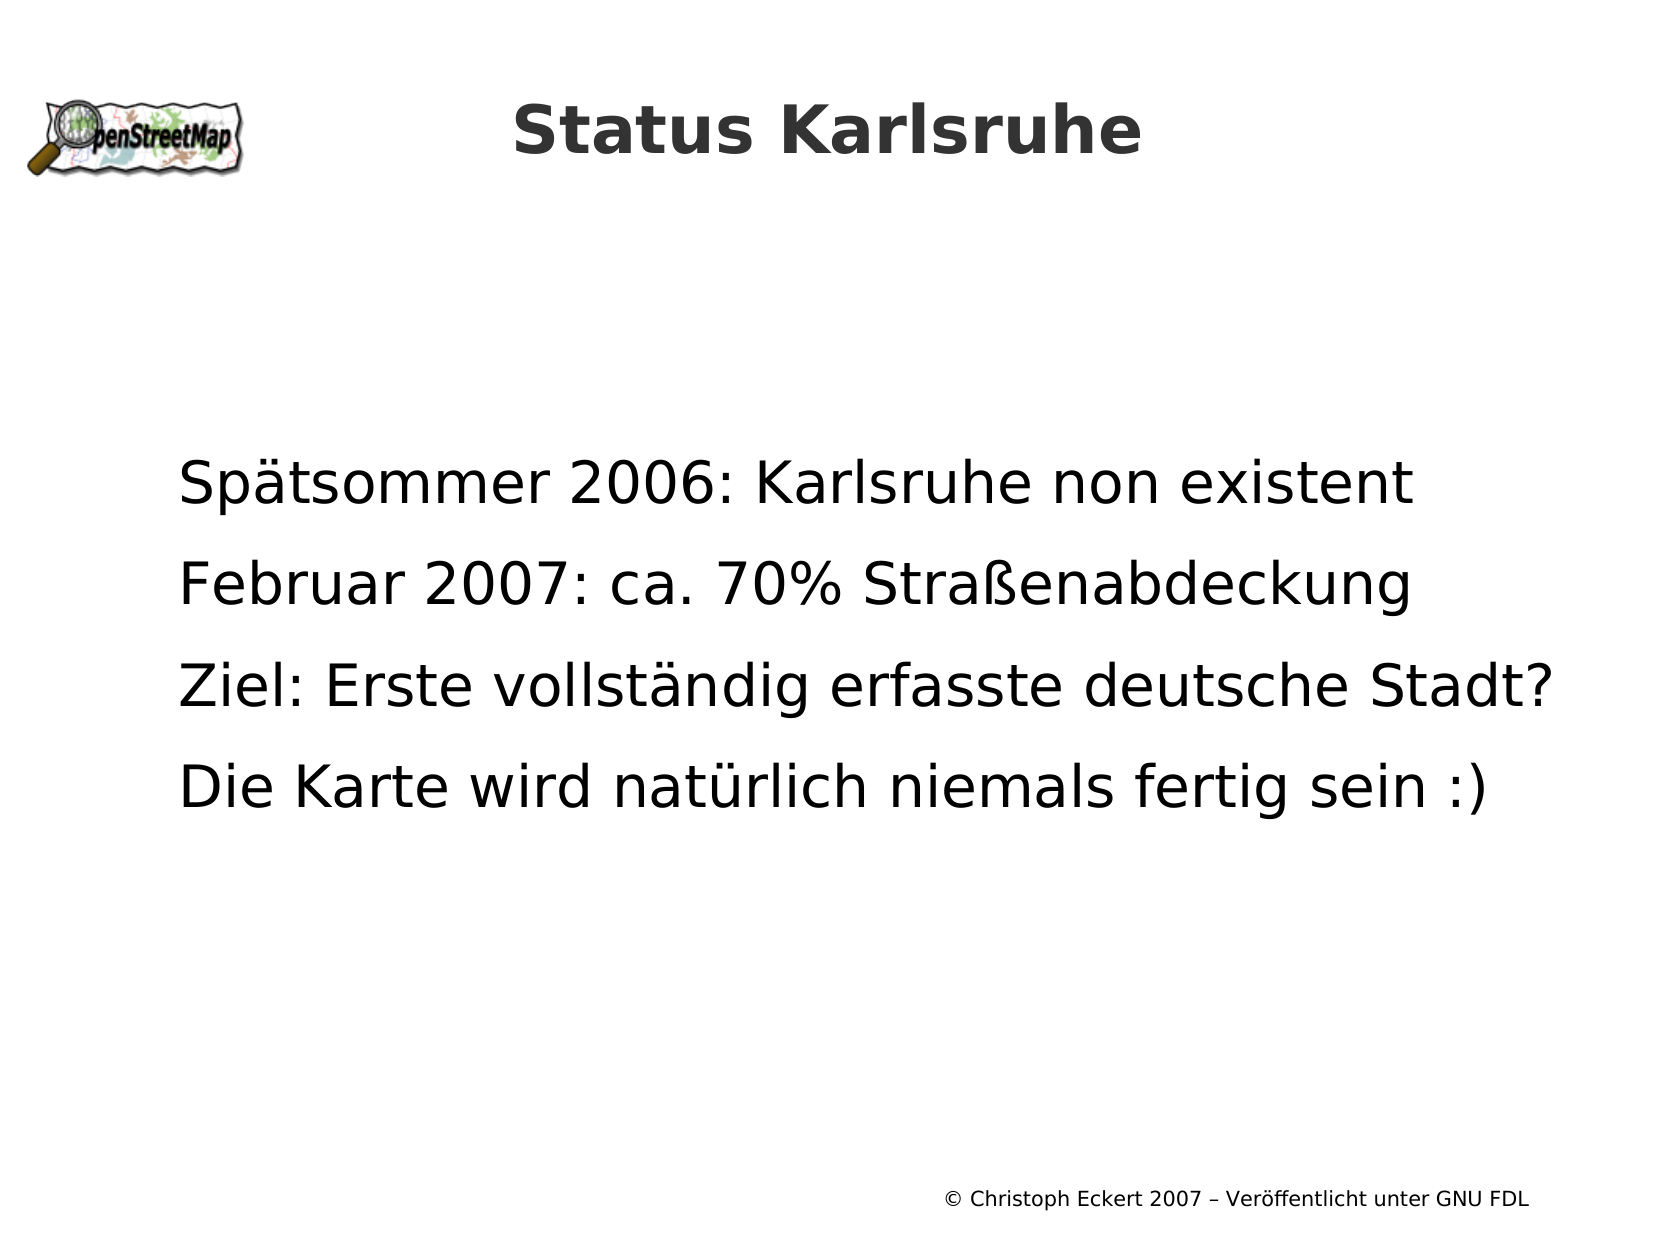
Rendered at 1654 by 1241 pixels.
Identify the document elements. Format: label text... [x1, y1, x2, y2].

title Status Karlsruhe [121, 91, 1534, 299]
text_box Spätsommer 2006: Karlsruhe non existent Februar 2007: ca. 70% Straßenabdeckung Ziel: Erste vollständig erfasste deutsche Stadt? Die Karte wird natürlich niemals fertig sein :) [178, 328, 1570, 910]
picture [26, 98, 121, 177]
